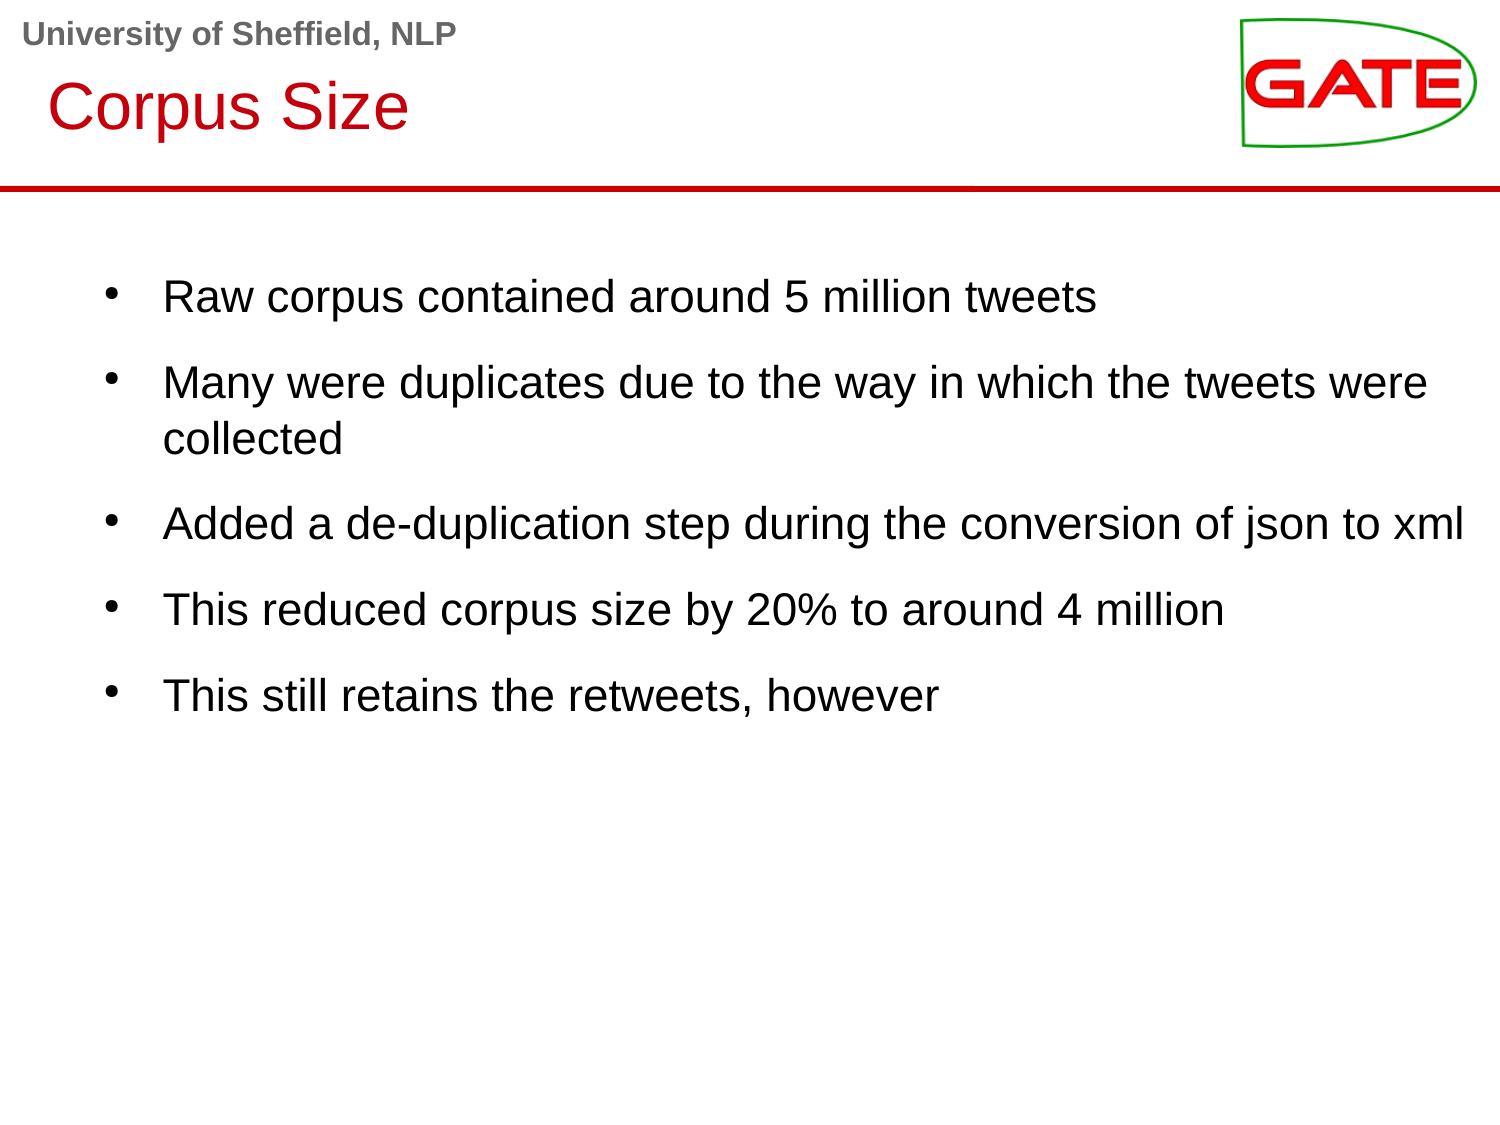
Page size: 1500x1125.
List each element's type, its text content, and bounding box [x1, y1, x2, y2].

title Corpus Size [47, 47, 1267, 168]
list Raw corpus contained around 5 million tweets Many were duplicates due to the way in which the tweets were collected Added a de-duplication step during the conversion of json to xml This reduced corpus size by 20% to around 4 million This still retains the retweets, however [47, 265, 1495, 1025]
picture [1240, 18, 1477, 148]
